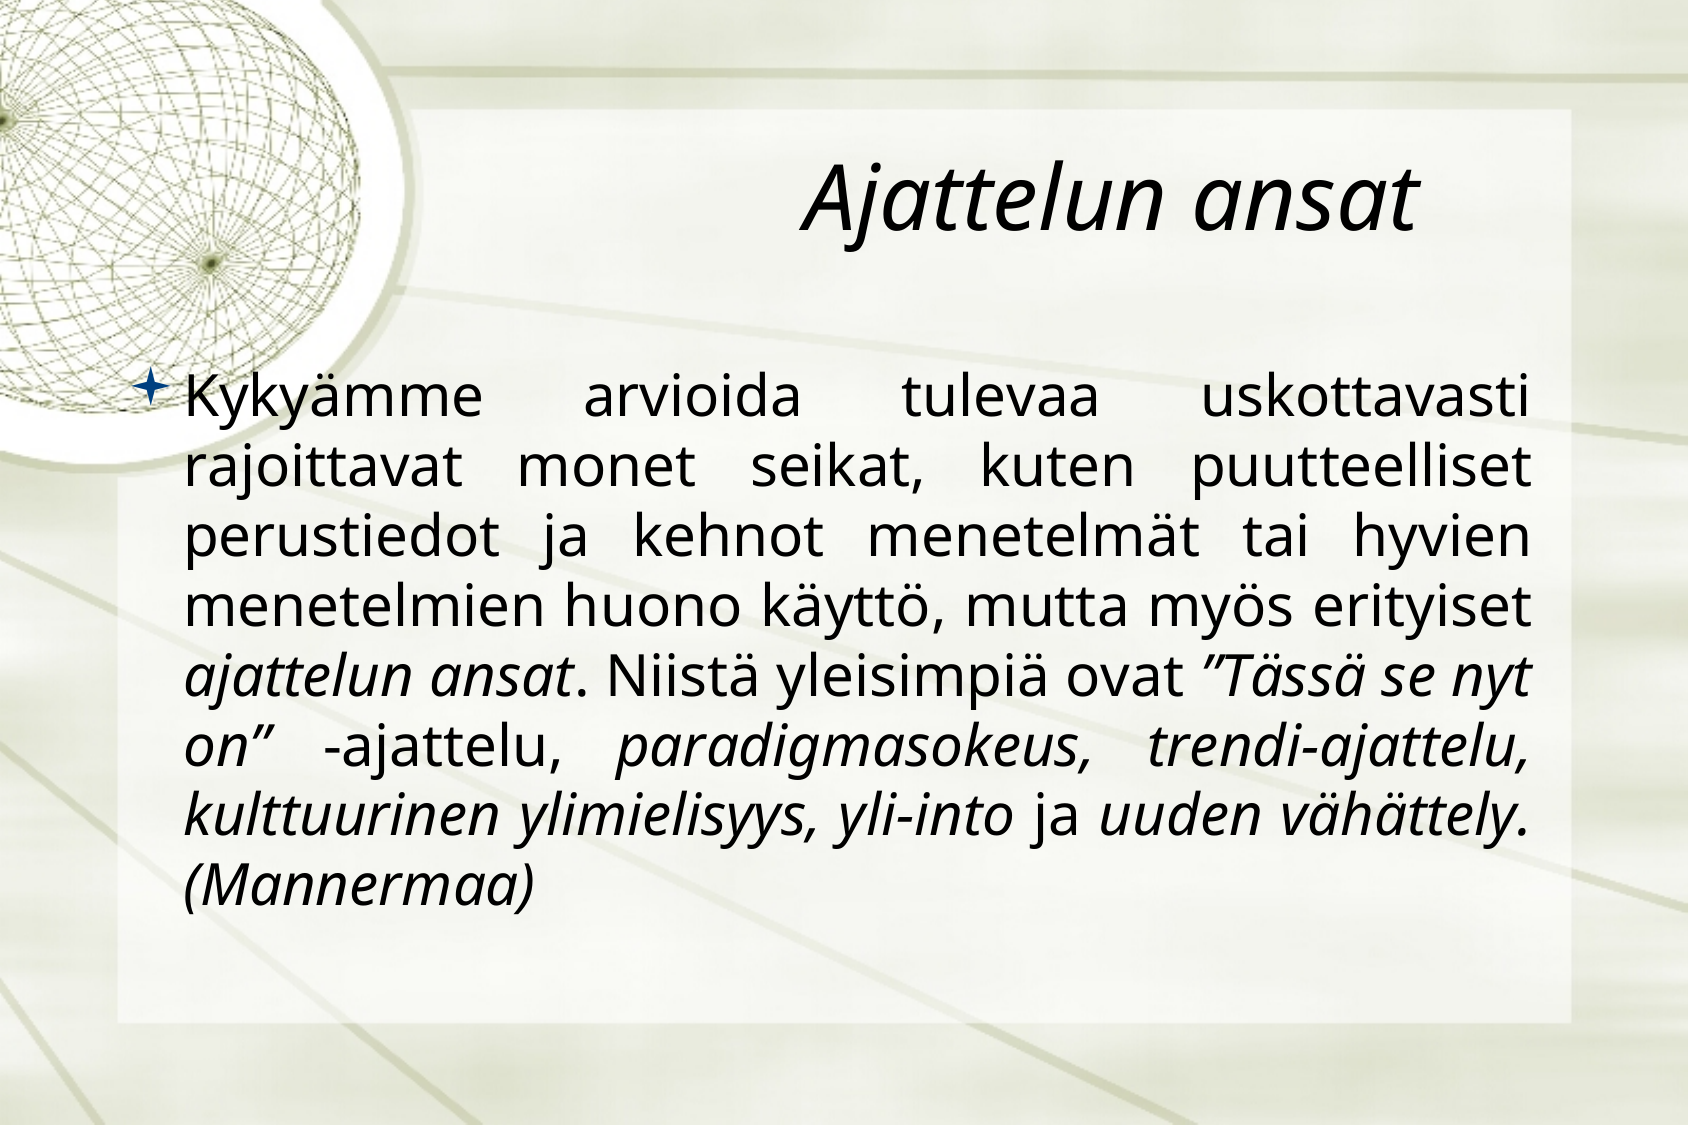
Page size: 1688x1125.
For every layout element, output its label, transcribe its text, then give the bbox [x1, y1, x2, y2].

picture [0, 0, 1688, 1125]
list Kykyämme arvioida tulevaa uskottavasti rajoittavat monet seikat, kuten puutteelliset perustiedot ja kehnot menetelmät tai hyvien menetelmien huono käyttö, mutta myös erityiset ajattelun ansat. Niistä yleisimpiä ovat ”Tässä se nyt on” -ajattelu, paradigmasokeus, trendi-ajattelu, kulttuurinen ylimielisyys, yli-into ja uuden vähättely. (Mannermaa) [112, 350, 1547, 1026]
title Ajattelun ansat [0, 99, 1435, 288]
